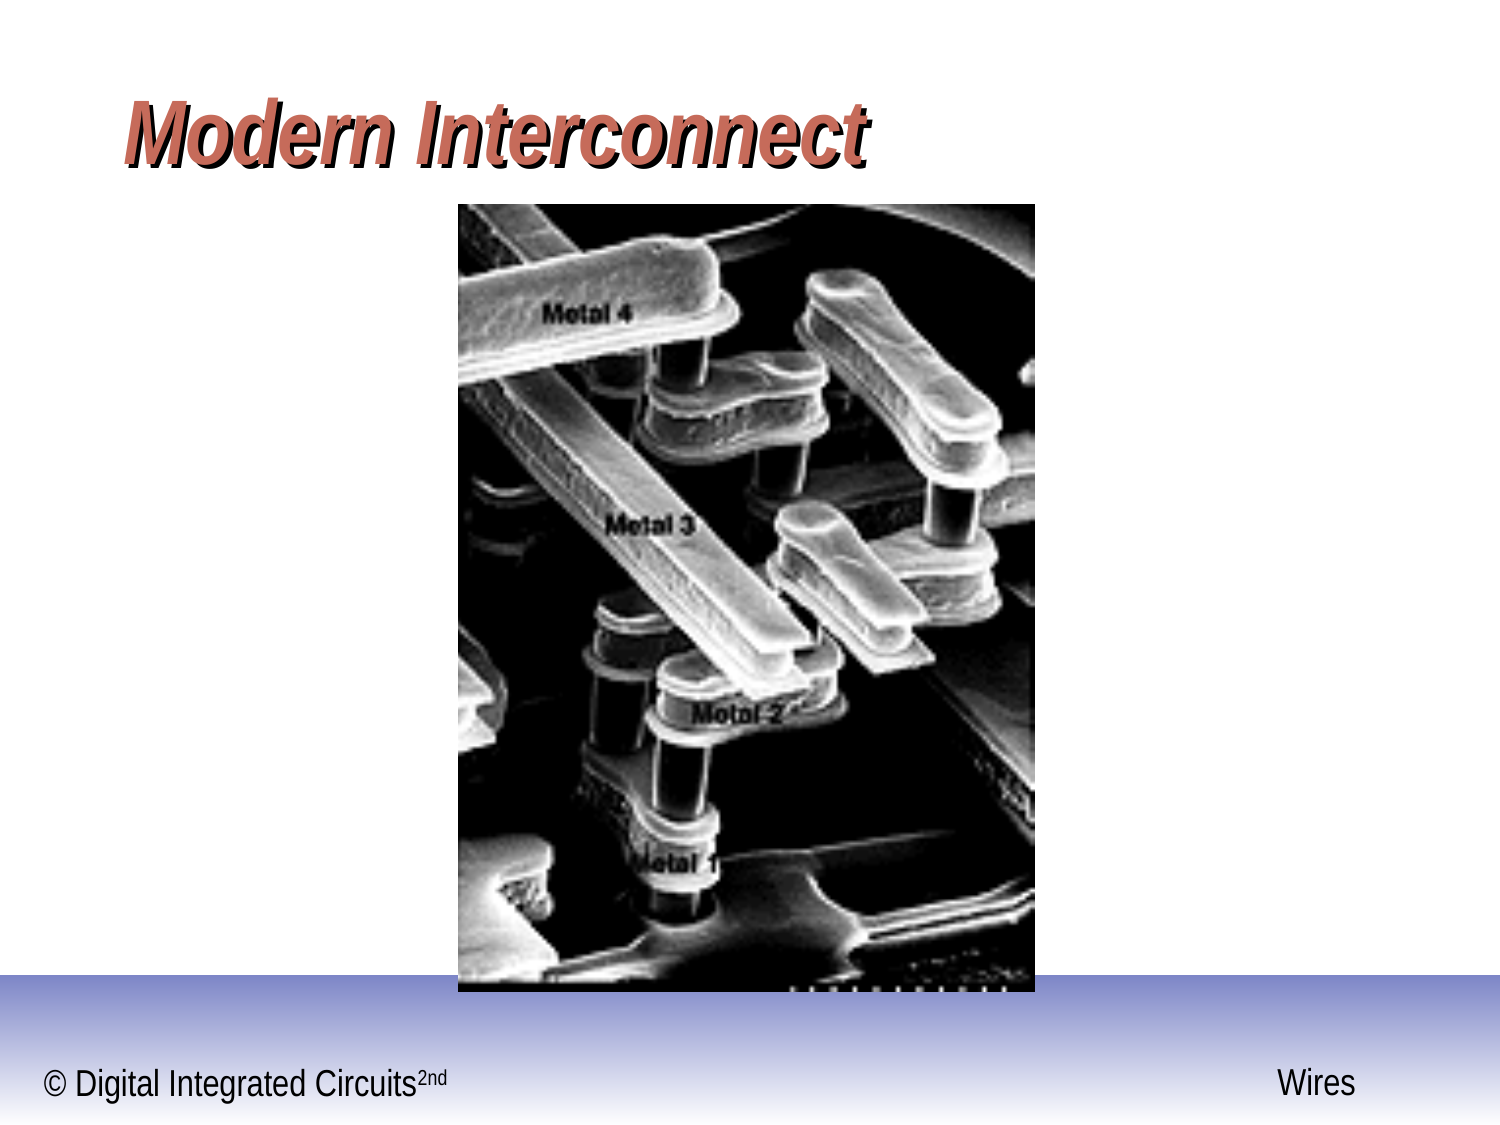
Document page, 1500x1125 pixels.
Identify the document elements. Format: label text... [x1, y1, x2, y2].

picture [458, 204, 1035, 992]
title Modern Interconnect [108, 65, 1384, 190]
